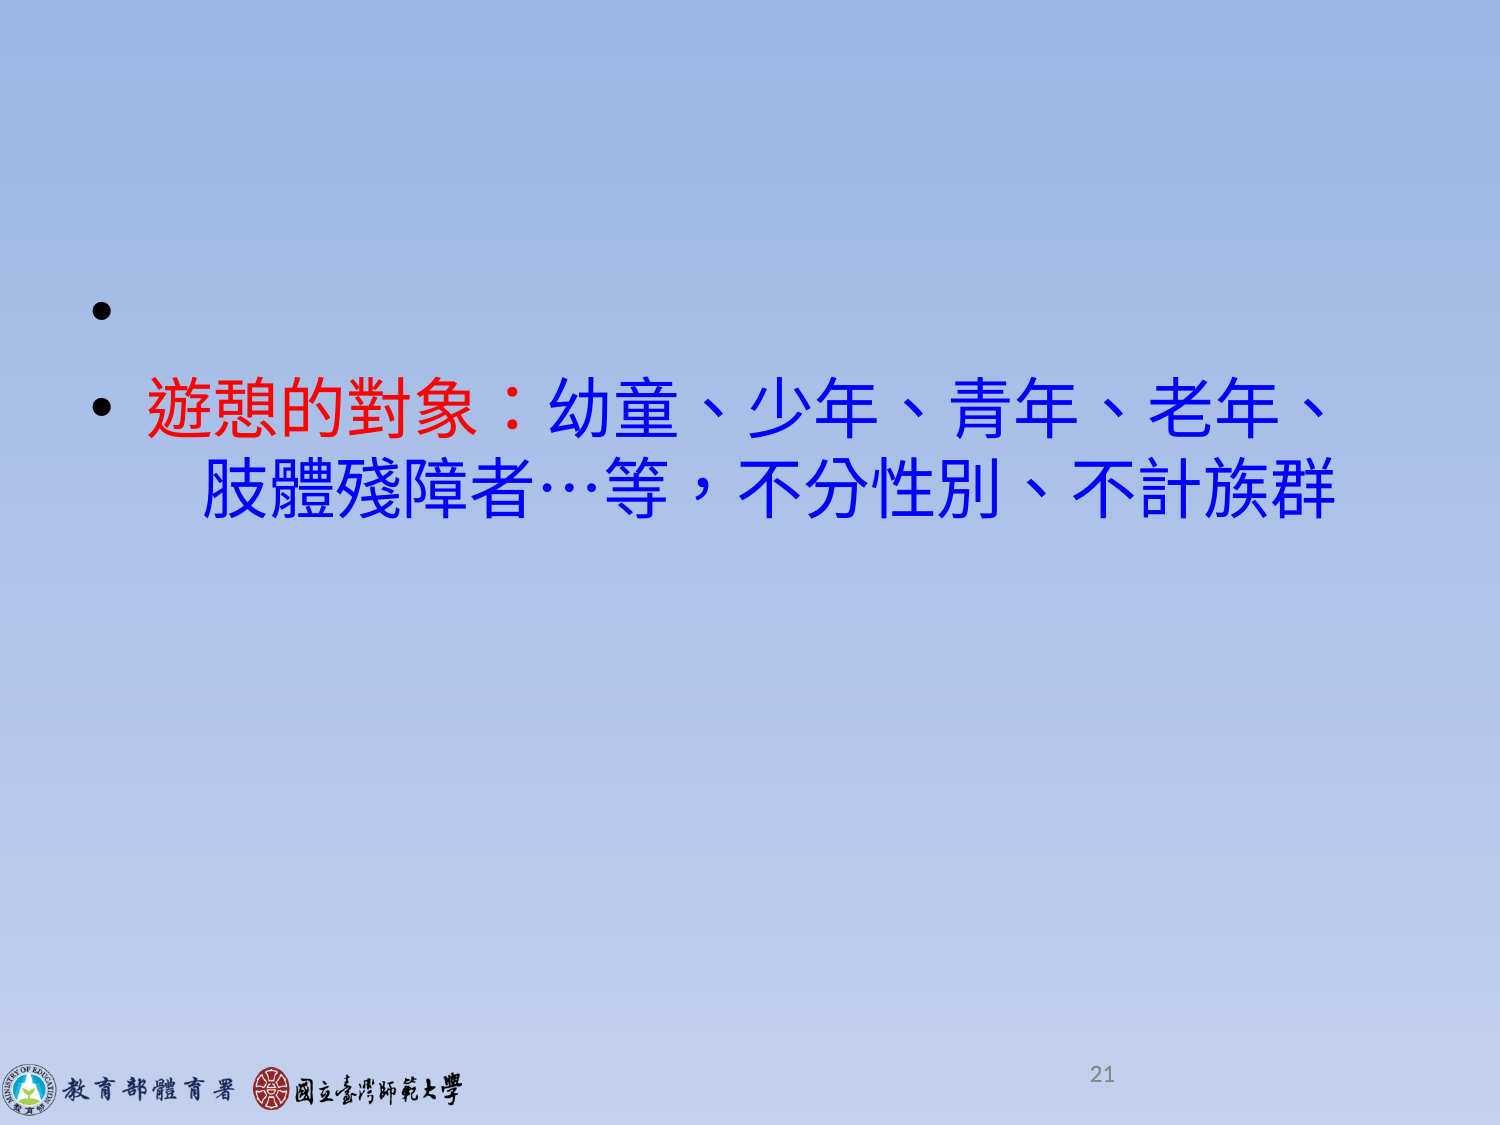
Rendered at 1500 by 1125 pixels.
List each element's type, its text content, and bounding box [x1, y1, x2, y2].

text_box [1074, 1042, 1426, 1103]
list 遊憩的對象：幼童、少年、青年、老年、肢體殘障者…等，不分性別、不計族群 [75, 262, 1426, 1005]
